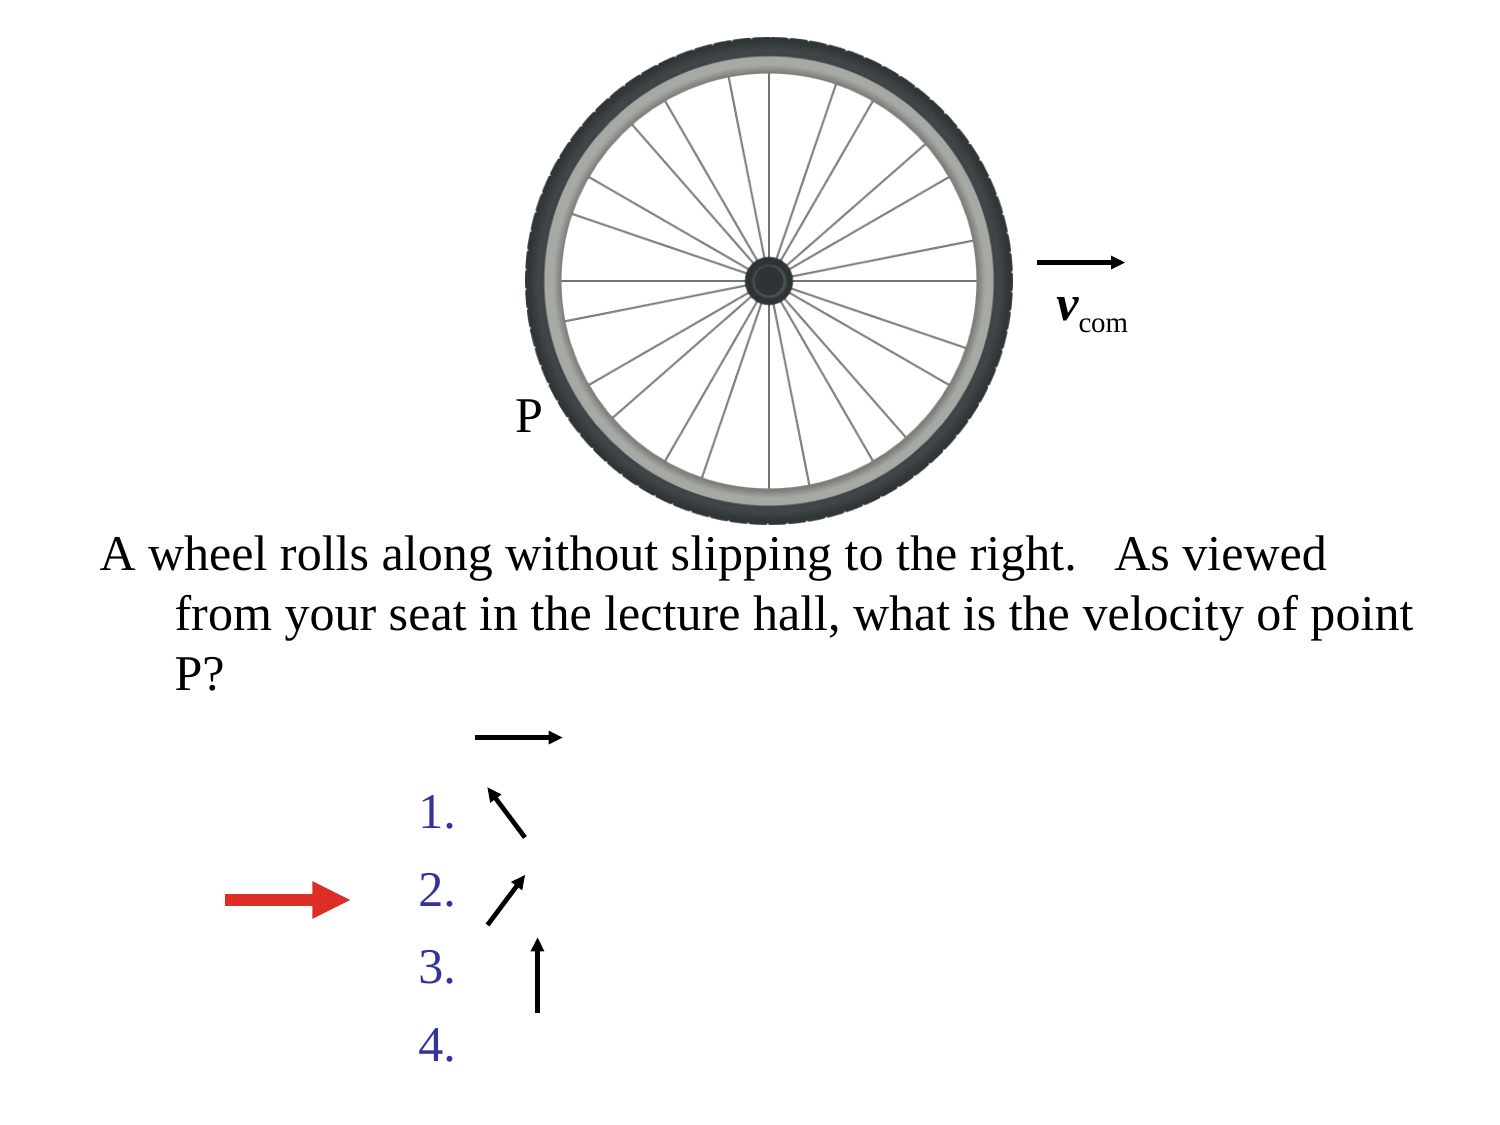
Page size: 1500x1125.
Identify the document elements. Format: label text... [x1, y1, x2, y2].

text_box vcom [1041, 262, 1144, 347]
text_box P [500, 374, 558, 451]
text_box A wheel rolls along without slipping to the right. As viewed from your seat in the lecture hall, what is the velocity of point P? [84, 512, 1450, 1080]
picture [525, 37, 1013, 526]
